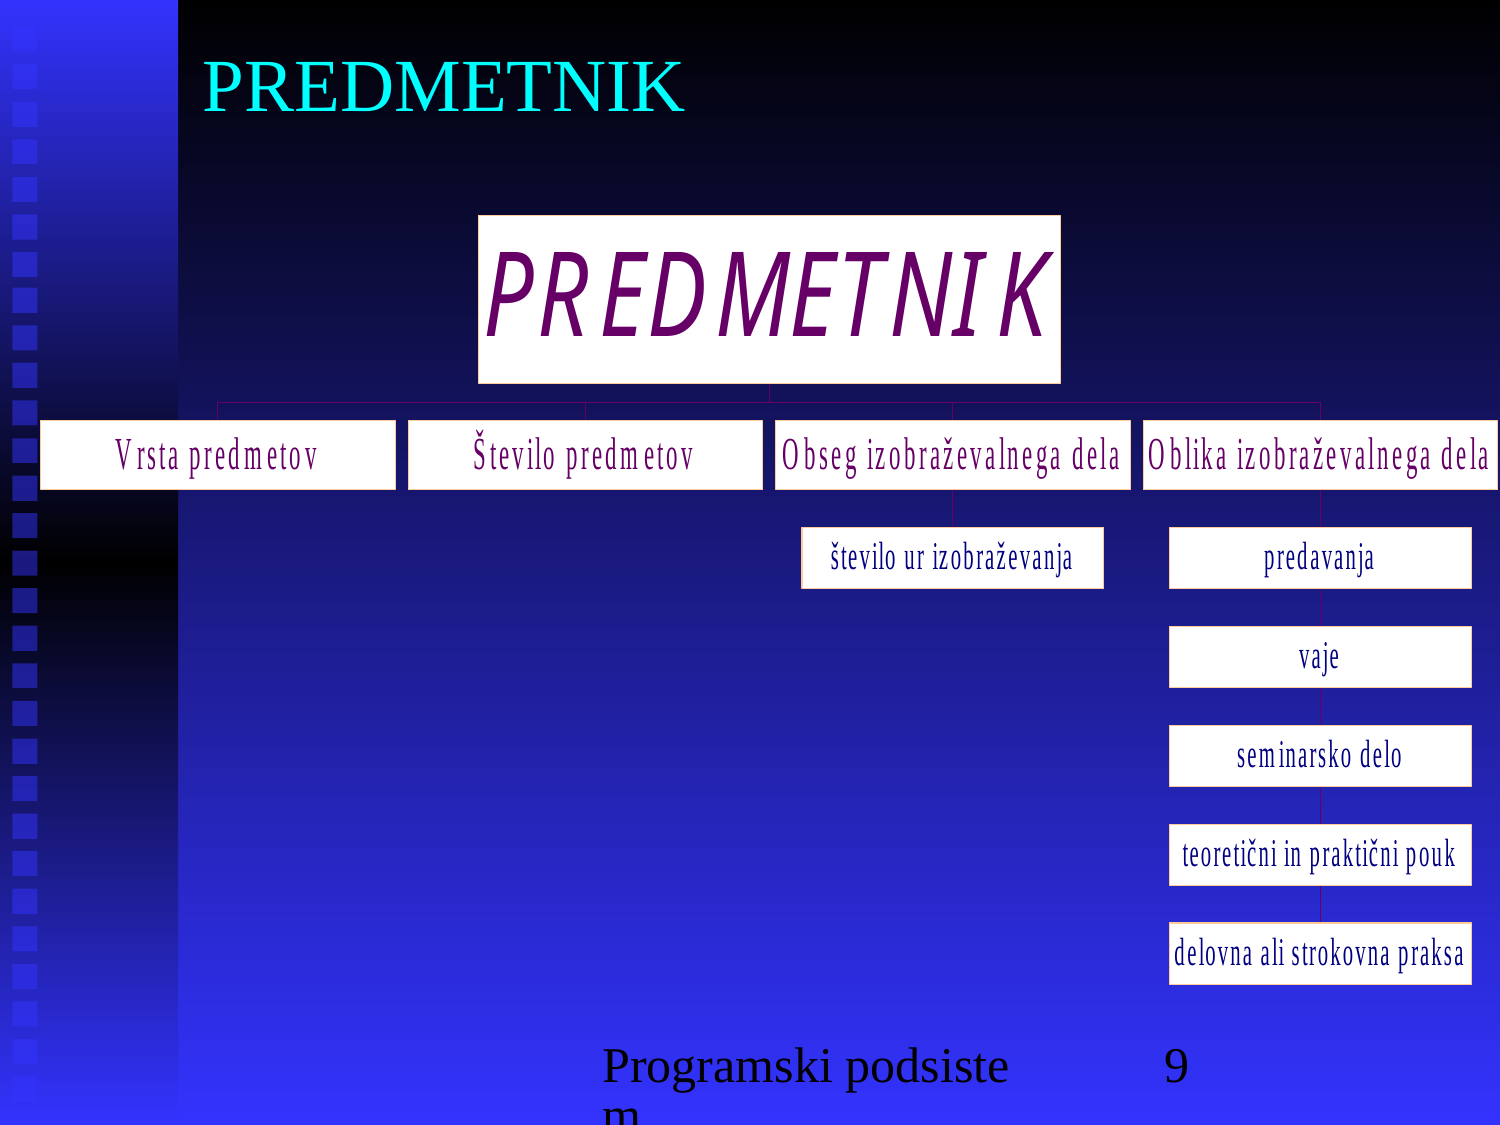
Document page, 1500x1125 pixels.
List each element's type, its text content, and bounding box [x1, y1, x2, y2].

chart [38, 212, 1500, 988]
title PREDMETNIK [187, 0, 1463, 163]
